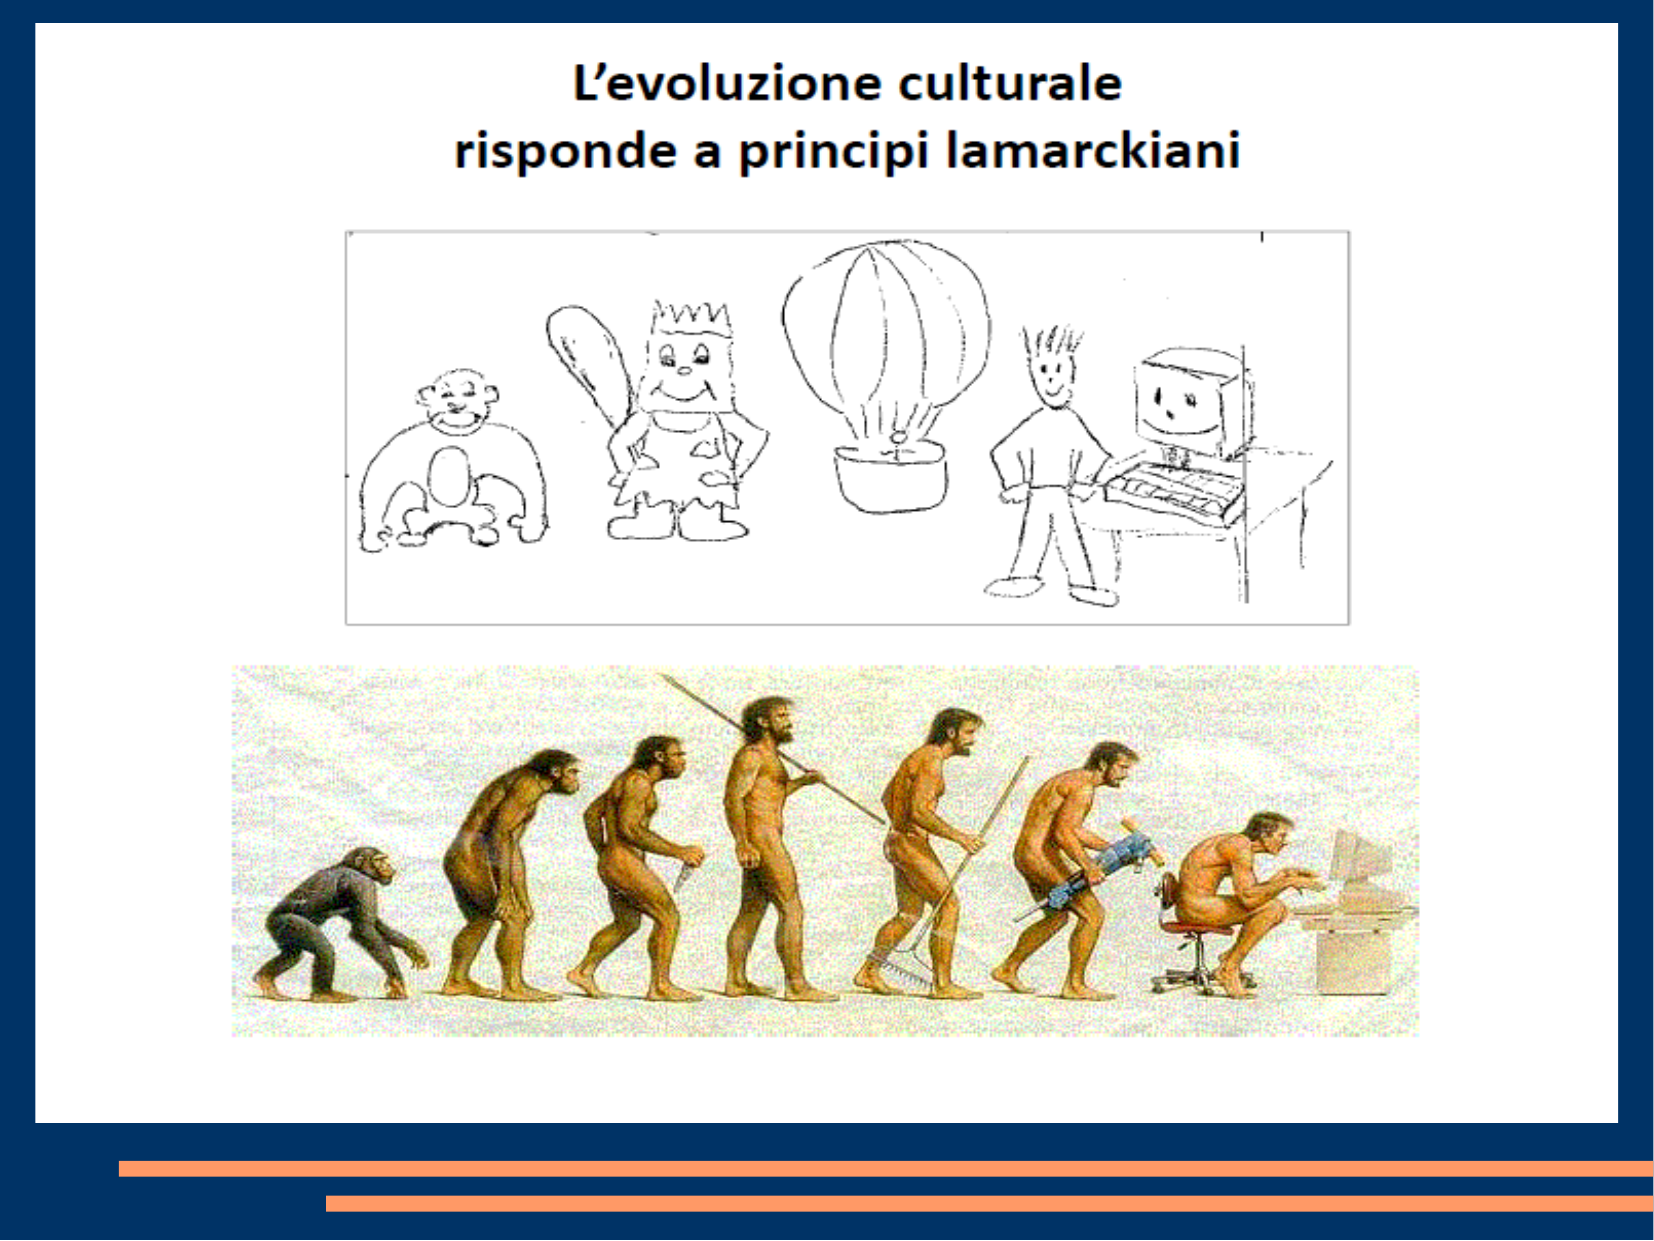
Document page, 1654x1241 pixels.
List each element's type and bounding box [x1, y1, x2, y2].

picture [35, 23, 1619, 1123]
